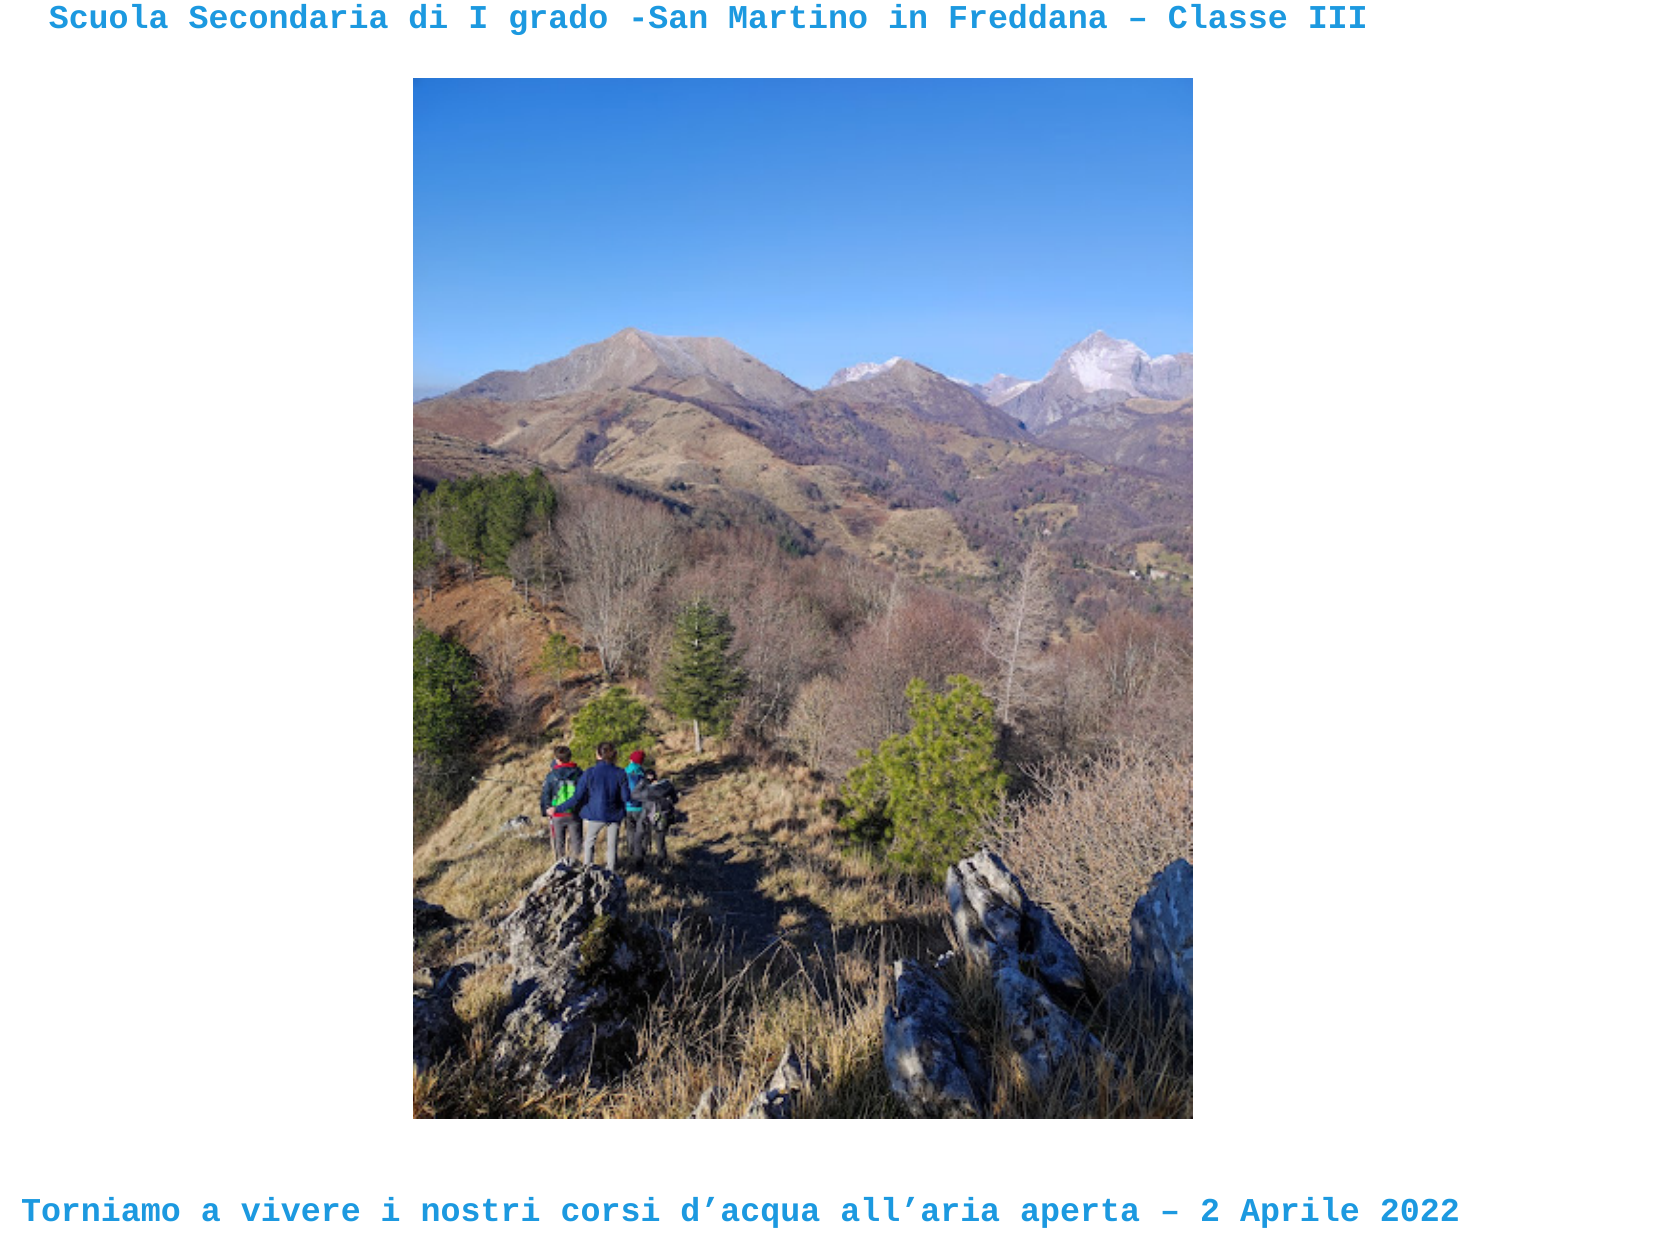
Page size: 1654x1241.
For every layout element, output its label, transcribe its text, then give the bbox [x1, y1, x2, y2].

text_box Torniamo a vivere i nostri corsi d’acqua all’aria aperta – 2 Aprile 2022 [5, 1179, 1477, 1241]
picture [413, 78, 1193, 1119]
text_box Scuola Secondaria di I grado -San Martino in Freddana – Classe III [5, 3, 1412, 37]
